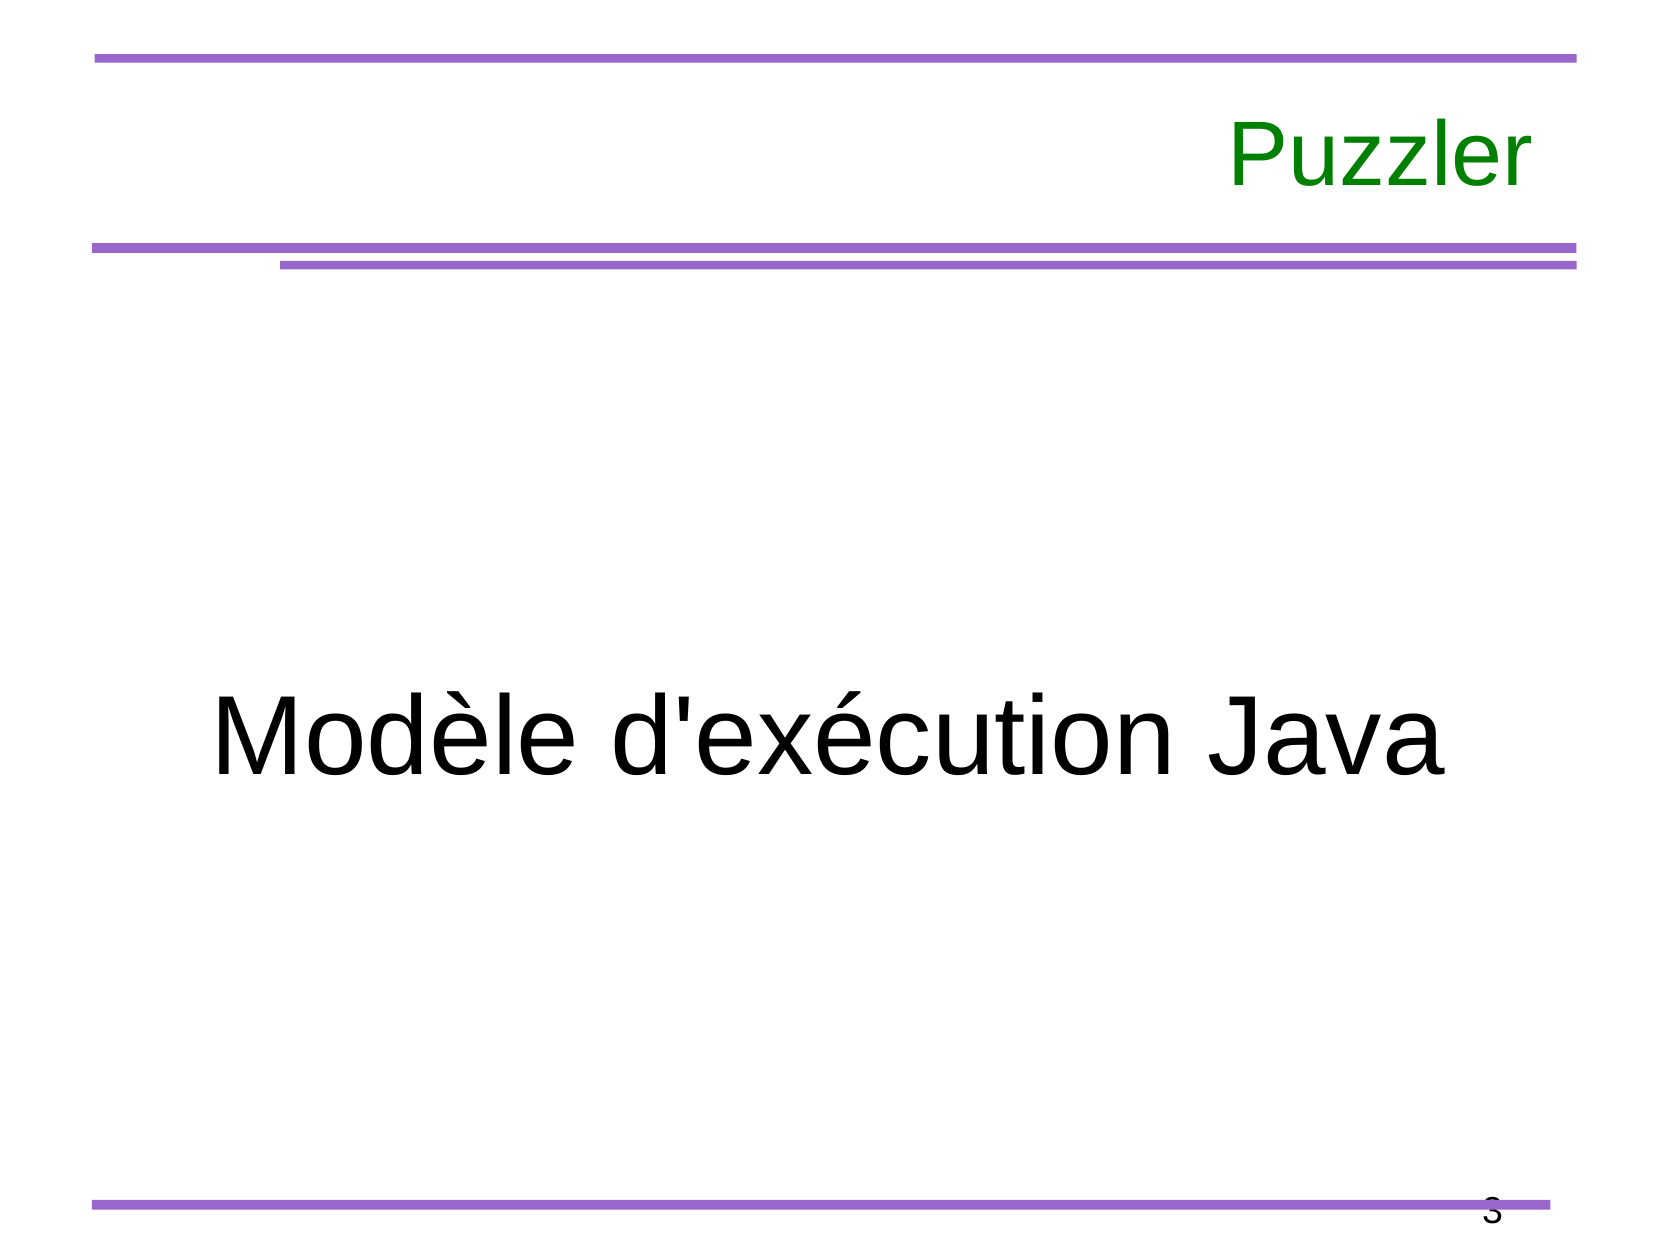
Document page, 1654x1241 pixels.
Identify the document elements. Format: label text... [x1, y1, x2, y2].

title Puzzler [121, 49, 1534, 257]
subtitle Modèle d'exécution Java [121, 344, 1534, 1127]
